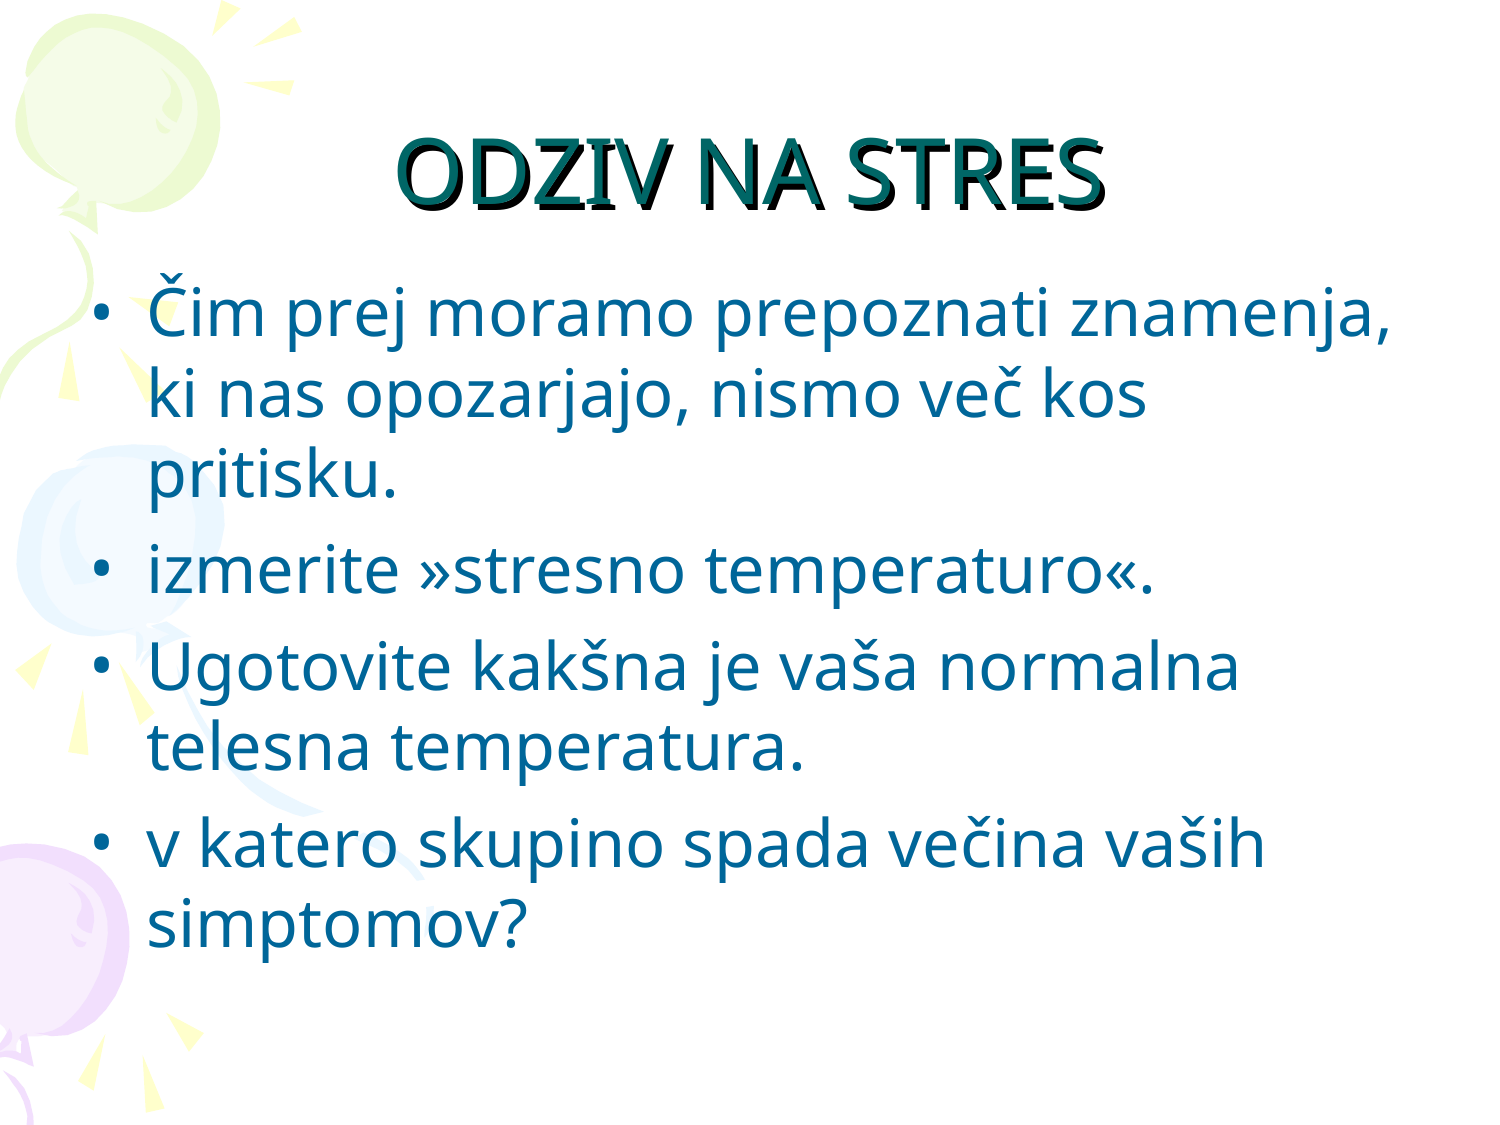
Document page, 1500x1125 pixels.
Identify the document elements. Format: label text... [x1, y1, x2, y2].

list Čim prej moramo prepoznati znamenja, ki nas opozarjajo, nismo več kos pritisku. izmerite »stresno temperaturo«. Ugotovite kakšna je vaša normalna telesna temperatura. v katero skupino spada večina vaših simptomov? [75, 262, 1426, 994]
title ODZIV NA STRES [72, 16, 1426, 233]
